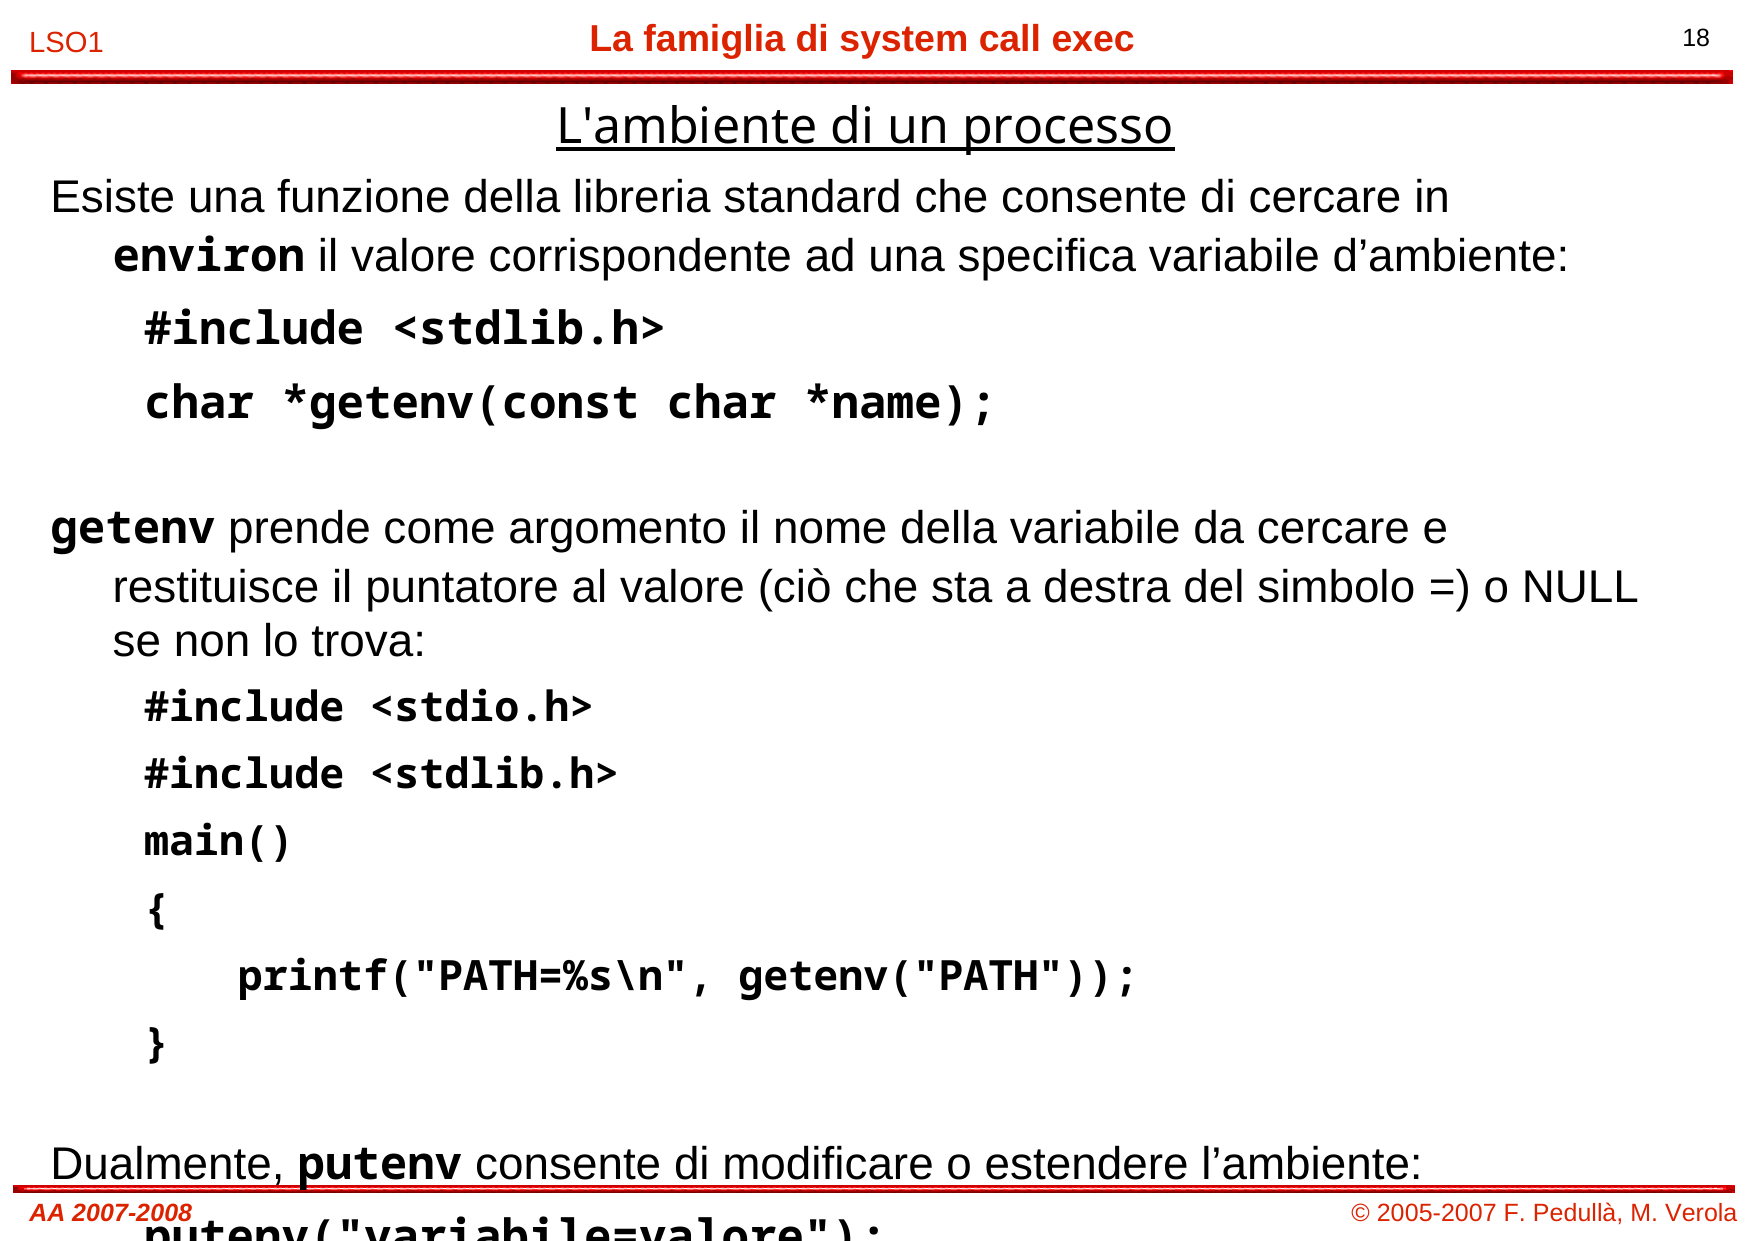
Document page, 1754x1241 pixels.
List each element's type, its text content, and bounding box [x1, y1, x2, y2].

title L'ambiente di un processo [490, 78, 1240, 174]
list Esiste una funzione della libreria standard che consente di cercare in environ il valore corrispondente ad una specifica variabile d’ambiente: #include <stdlib.h> char *getenv(const char *name); getenv prende come argomento il nome della variabile da cercare e restituisce il puntatore al valore (ciò che sta a destra del simbolo =) o NULL se non lo trova: #include <stdio.h> #include <stdlib.h> main() { printf("PATH=%s\n", getenv("PATH")); } Dualmente, putenv consente di modificare o estendere l’ambiente: putenv("variabile=valore"); [35, 159, 1666, 1141]
picture [11, 70, 1733, 84]
picture [13, 1185, 1735, 1193]
